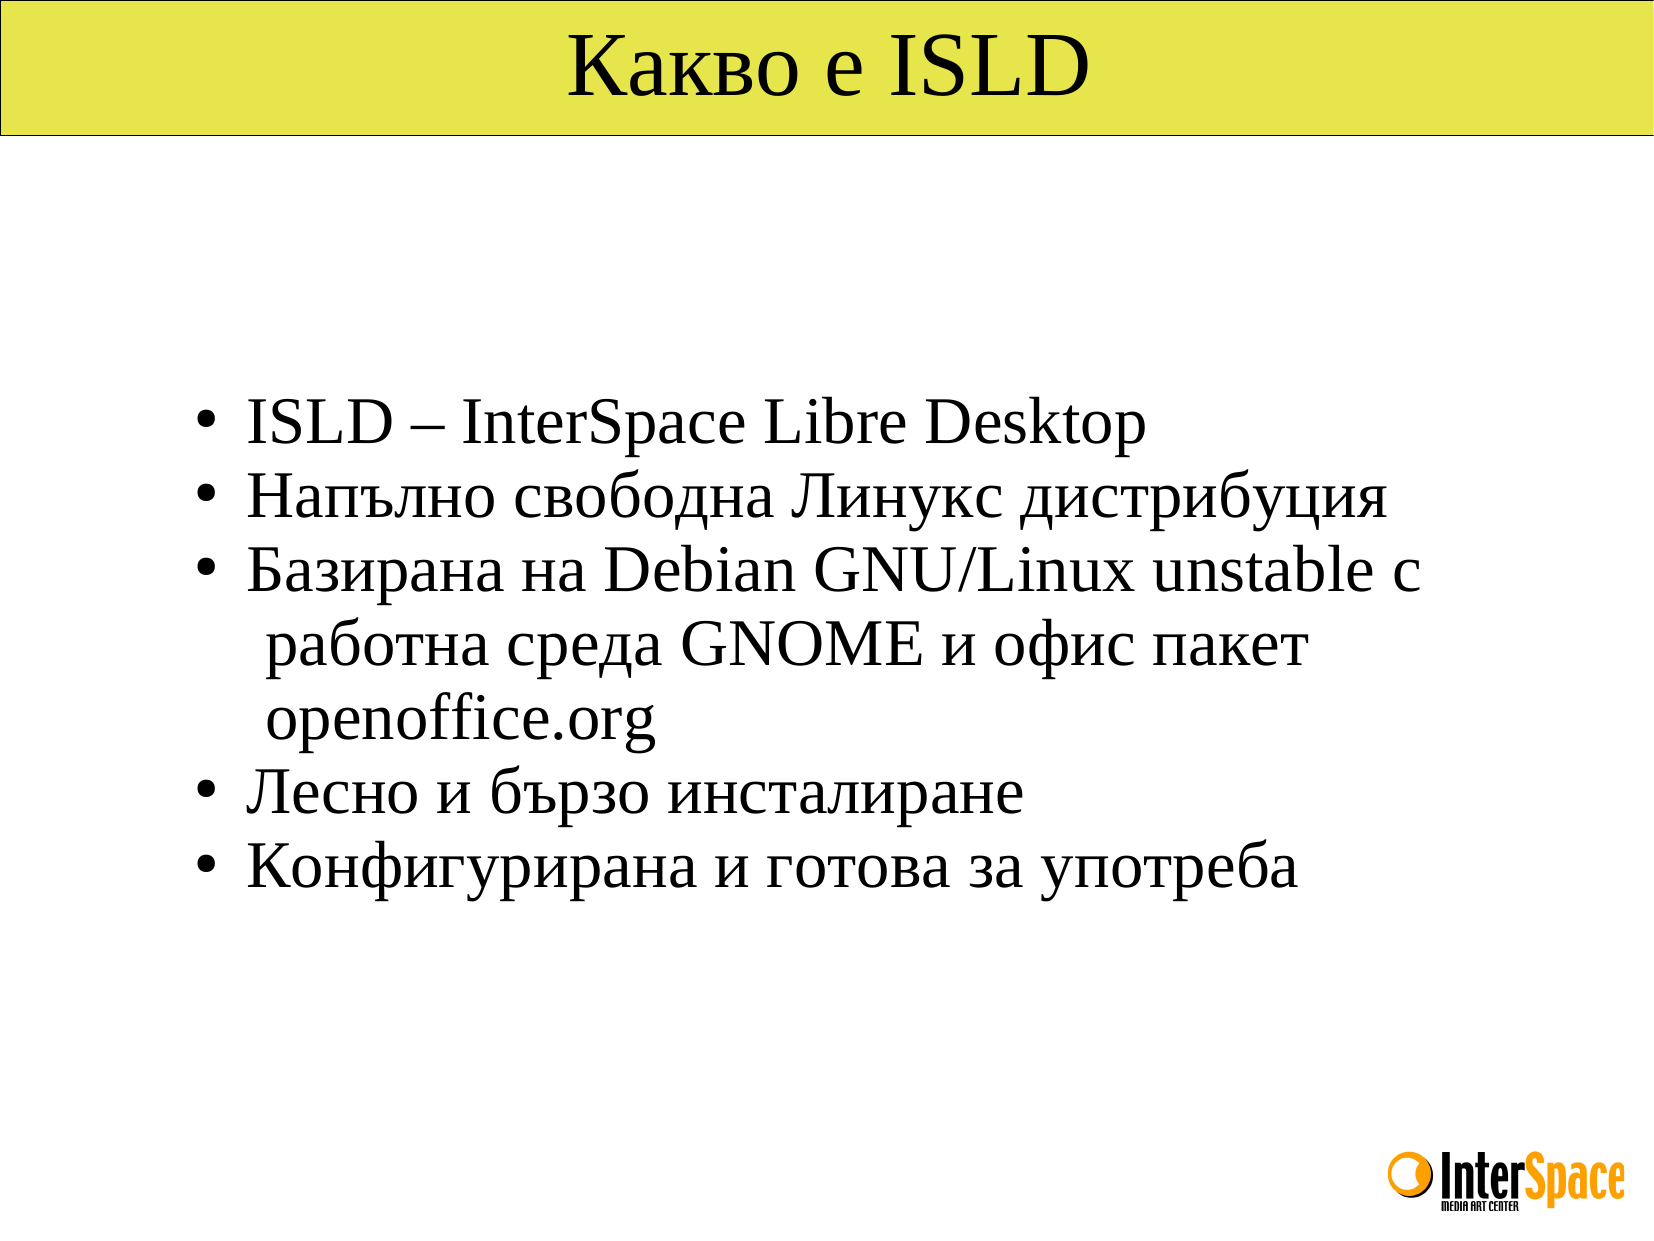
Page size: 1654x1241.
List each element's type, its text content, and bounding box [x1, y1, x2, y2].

title Какво е ISLD [123, 11, 1536, 119]
subtitle ISLD – InterSpace Libre Desktop Напълно свободна Линукс дистрибуция Базирана на Debian GNU/Linux unstable с работна среда GNOME и офис пакет openoffice.org Лесно и бързо инсталиране Конфигурирана и готова за употреба [123, 252, 1536, 1034]
